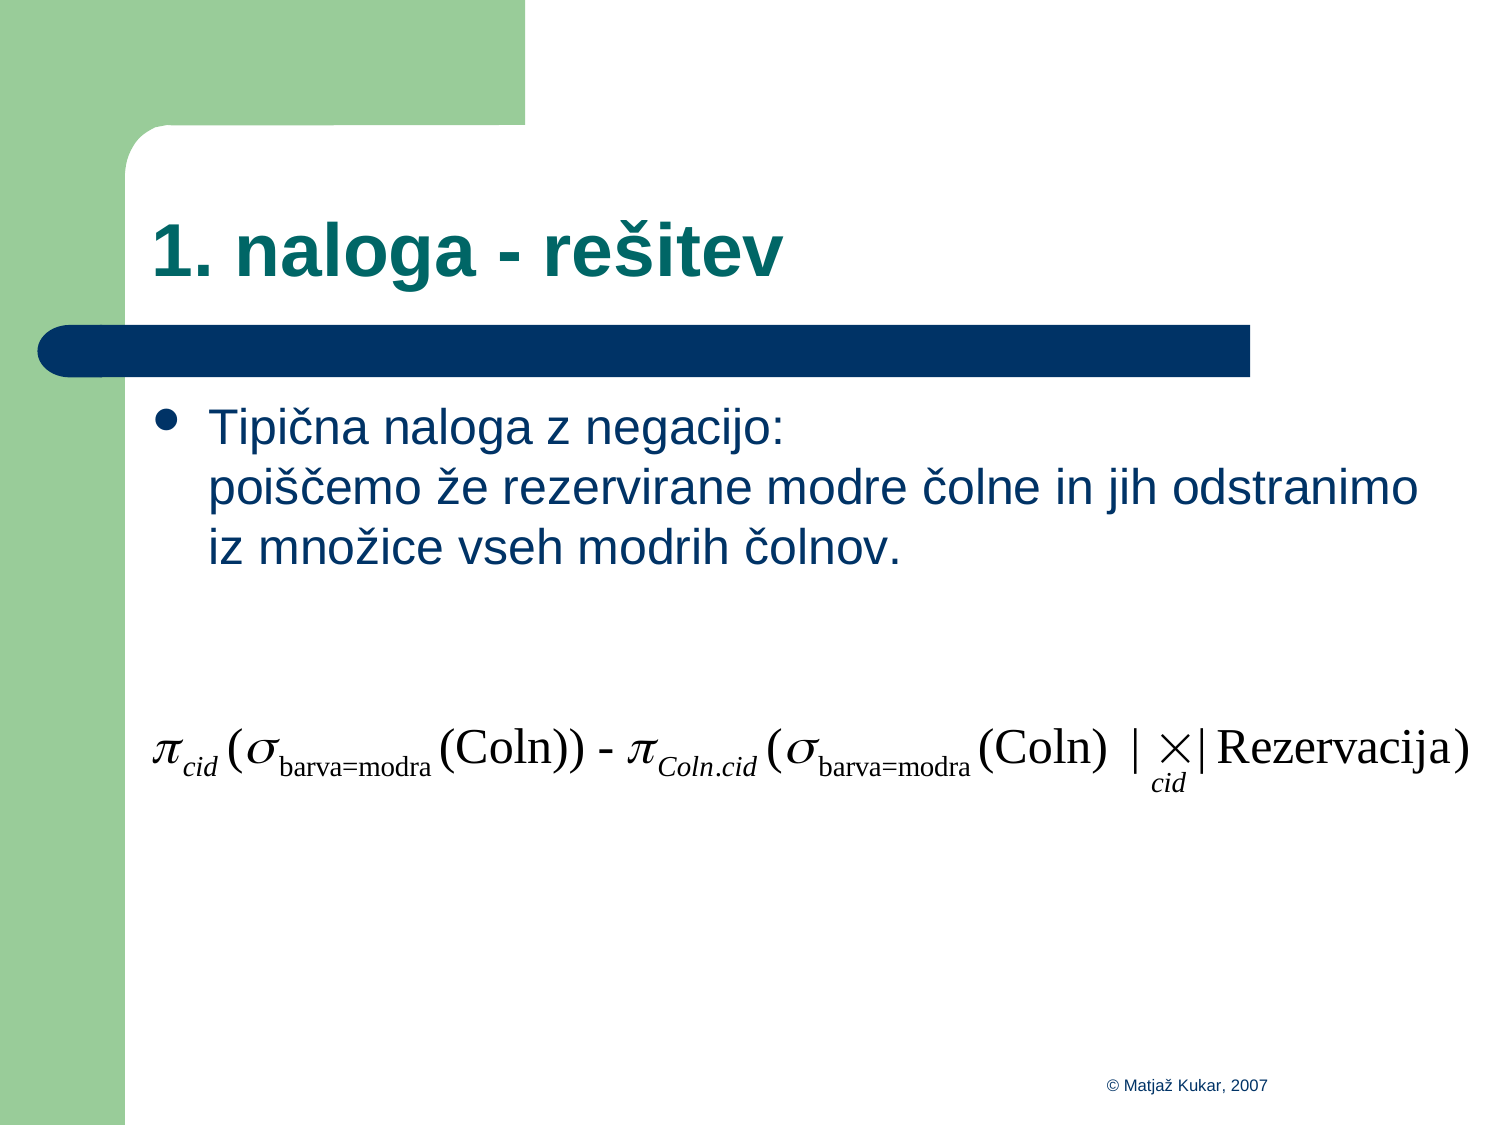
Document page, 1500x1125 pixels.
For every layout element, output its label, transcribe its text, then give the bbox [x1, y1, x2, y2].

text_box © Matjaž Kukar, 2007 [949, 1025, 1426, 1103]
title 1. naloga - rešitev [136, 136, 1414, 301]
list Tipična naloga z negacijo: poiščemo že rezervirane modre čolne in jih odstranimo iz množice vseh modrih čolnov. [137, 387, 1450, 751]
text_box [146, 713, 1479, 806]
